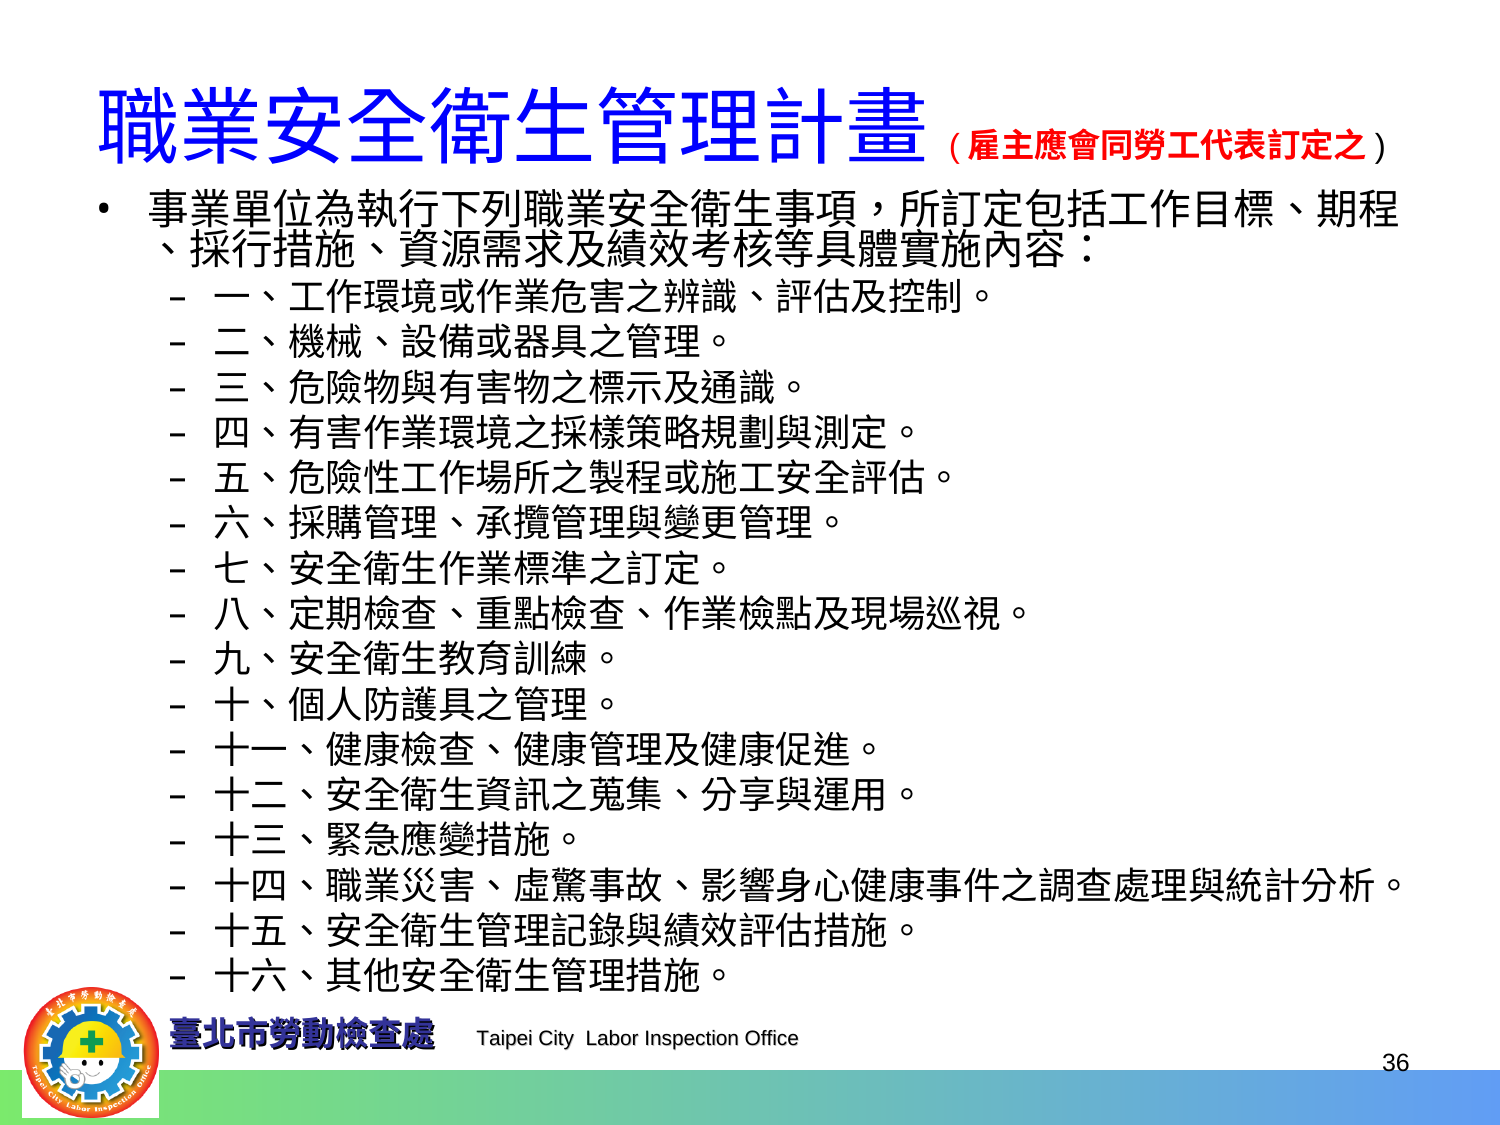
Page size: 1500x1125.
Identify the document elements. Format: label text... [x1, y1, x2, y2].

title 職業安全衛生管理計畫(雇主應會同勞工代表訂定之) [76, 66, 1406, 173]
text_box <編號> [1074, 1024, 1426, 1100]
picture [22, 987, 159, 1118]
list 事業單位為執行下列職業安全衛生事項，所訂定包括工作目標、期程、採行措施、資源需求及績效考核等具體實施內容： 一、工作環境或作業危害之辨識、評估及控制。 二、機械、設備或器具之管理。 三、危險物與有害物之標示及通識。 四、有害作業環境之採樣策略規劃與測定。 五、危險性工作場所之製程或施工安全評估。 六、採購管理、承攬管理與變更管理。 七、安全衛生作業標準之訂定。 八、定期檢查、重點檢查、作業檢點及現場巡視。 九、安全衛生教育訓練。 十、個人防護具之管理。 十一、健康檢查、健康管理及健康促進。 十二、安全衛生資訊之蒐集、分享與運用。 十三、緊急應變措施。 十四、職業災害、虛驚事故、影響身心健康事件之調查處理與統計分析。 十五、安全衛生管理記錄與績效評估措施。 十六、其他安全衛生管理措施。 [76, 184, 1447, 1024]
